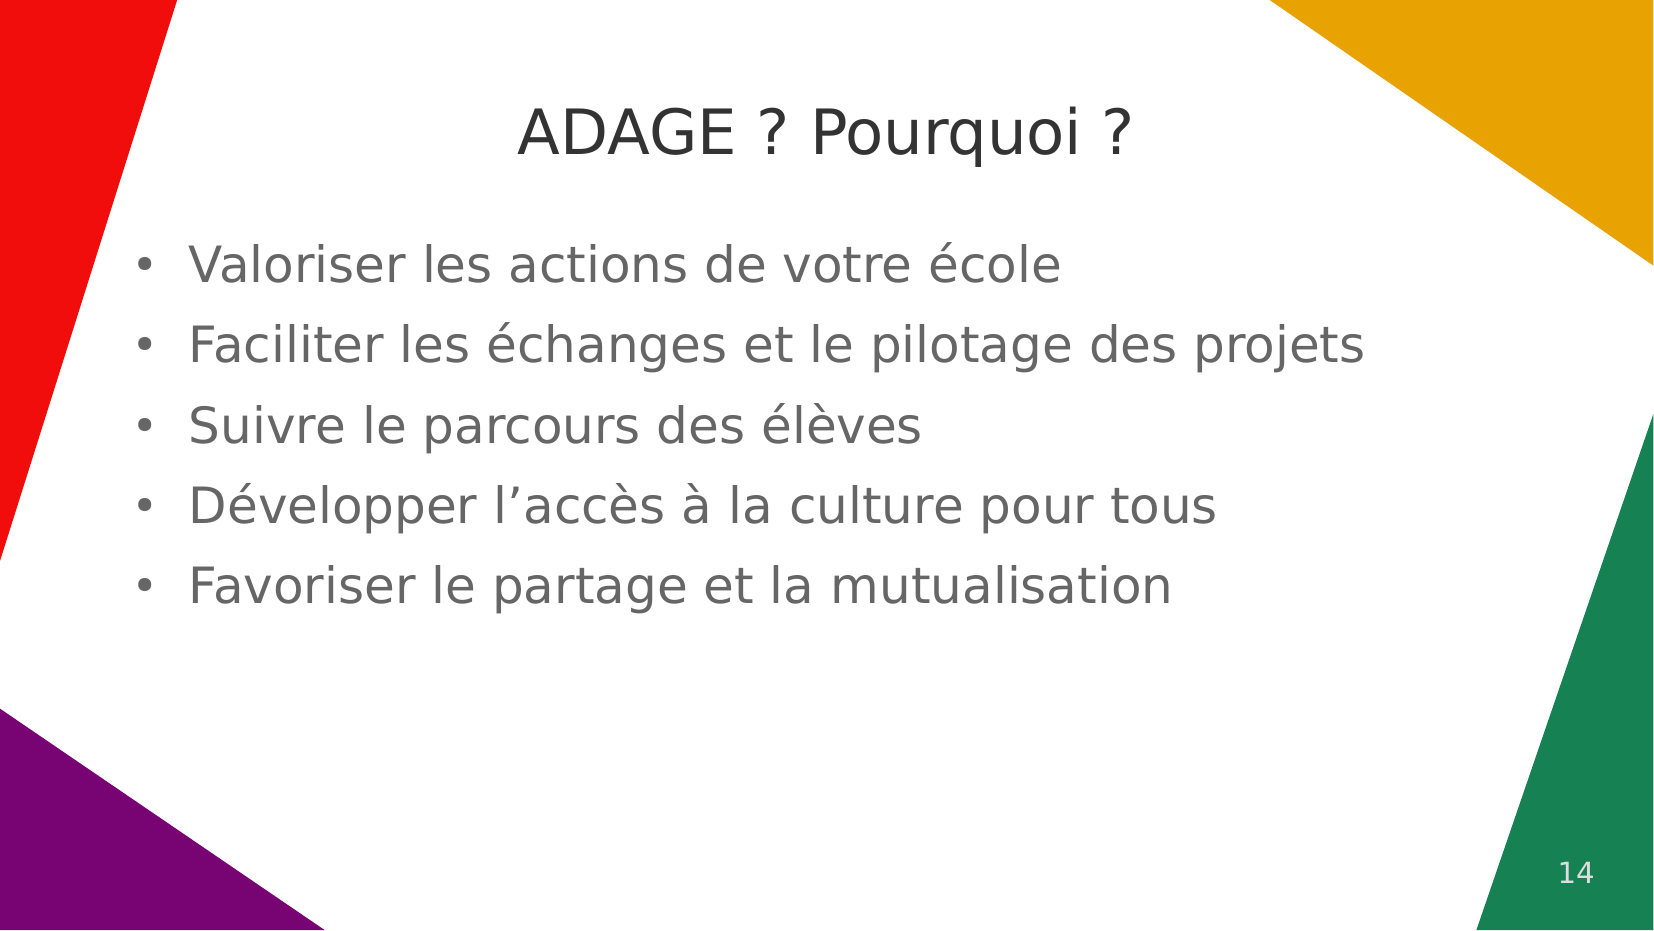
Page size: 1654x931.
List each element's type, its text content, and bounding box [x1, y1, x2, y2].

list Valoriser les actions de votre école Faciliter les échanges et le pilotage des projets Suivre le parcours des élèves Développer l’accès à la culture pour tous Favoriser le partage et la mutualisation [118, 236, 1536, 827]
title ADAGE ? Pourquoi ? [118, 59, 1536, 207]
